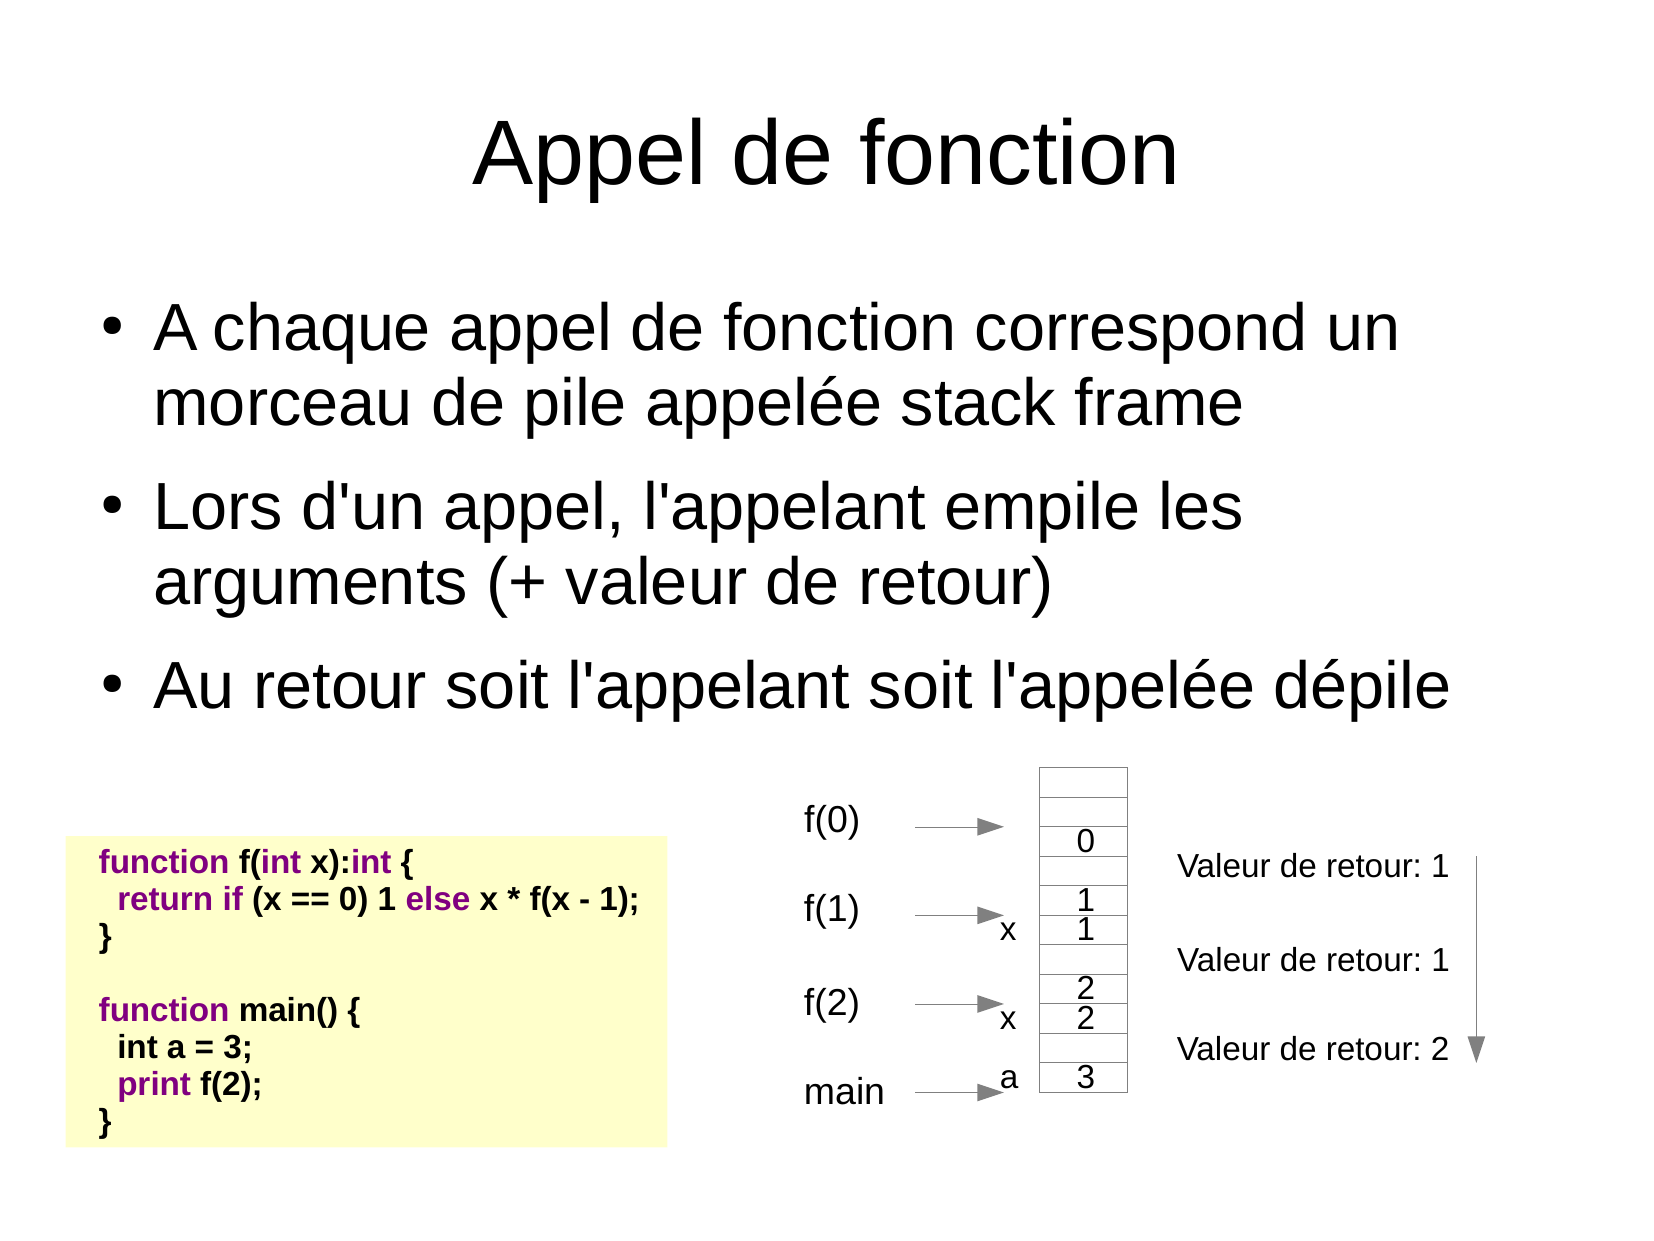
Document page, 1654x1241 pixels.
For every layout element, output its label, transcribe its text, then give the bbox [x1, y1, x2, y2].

text_box f(2) [789, 974, 876, 1032]
text_box main [789, 1062, 900, 1120]
text_box 1 [1061, 926, 1111, 956]
text_box x [985, 992, 1032, 1044]
text_box 3 [1061, 1051, 1110, 1104]
text_box 1 [1061, 874, 1111, 926]
text_box function f(int x):int { return if (x == 0) 1 else x * f(x - 1); } function main() { int a = 3; print f(2); } [65, 836, 668, 1148]
text_box 0 [1061, 814, 1111, 867]
text_box Valeur de retour: 1 [1162, 839, 1468, 892]
text_box f(0) [789, 791, 876, 849]
text_box x [985, 903, 1032, 956]
title Appel de fonction [82, 56, 1571, 250]
text_box Valeur de retour: 1 [1162, 934, 1468, 987]
list A chaque appel de fonction correspond un morceau de pile appelée stack frame Lors d'un appel, l'appelant empile les arguments (+ valeur de retour) Au retour soit l'appelant soit l'appelée dépile [82, 290, 1571, 724]
text_box f(1) [789, 879, 876, 937]
text_box Valeur de retour: 2 [1162, 1022, 1468, 1075]
text_box 2 [1061, 1015, 1111, 1044]
text_box 2 [1061, 962, 1111, 1015]
text_box a [985, 1051, 1034, 1104]
